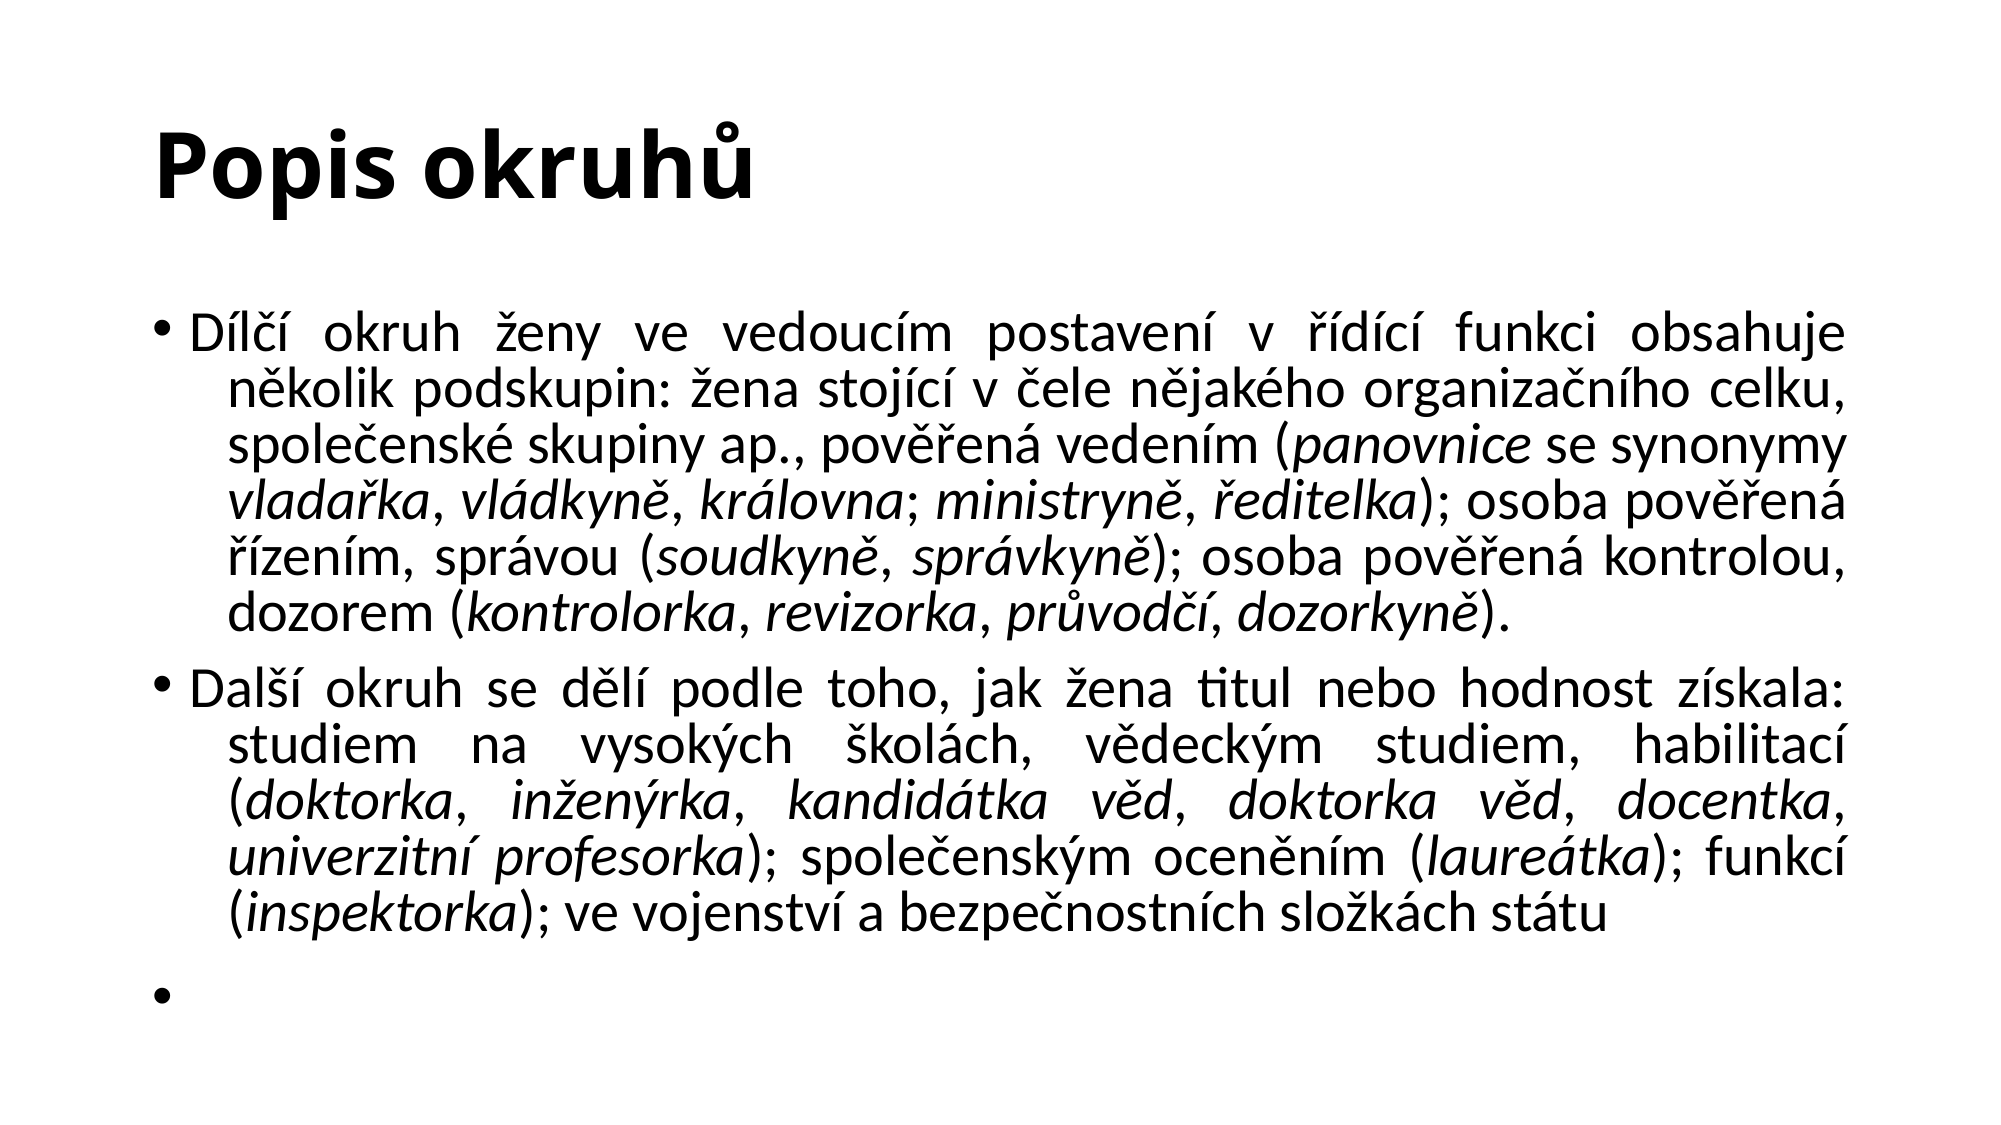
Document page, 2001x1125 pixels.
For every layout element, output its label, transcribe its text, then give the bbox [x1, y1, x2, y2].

title Popis okruhů [137, 59, 1863, 278]
list Dílčí okruh ženy ve vedoucím postavení v řídící funkci obsahuje několik podskupin: žena stojící v čele nějakého organizačního celku, společenské skupiny ap., pověřená vedením (panovnice se synonymy vladařka, vládkyně, královna; ministryně, ředitelka); osoba pověřená řízením, správou (soudkyně, správkyně); osoba pověřená kontrolou, dozorem (kontrolorka, revizorka, průvodčí, dozorkyně). Další okruh se dělí podle toho, jak žena titul nebo hodnost získala: studiem na vysokých školách, vědeckým studiem, habilitací (doktorka, inženýrka, kandidátka věd, doktorka věd, docentka, univerzitní profesorka); společenským oceněním (laureátka); funkcí (inspektorka); ve vojenství a bezpečnostních složkách státu [137, 299, 1863, 1014]
